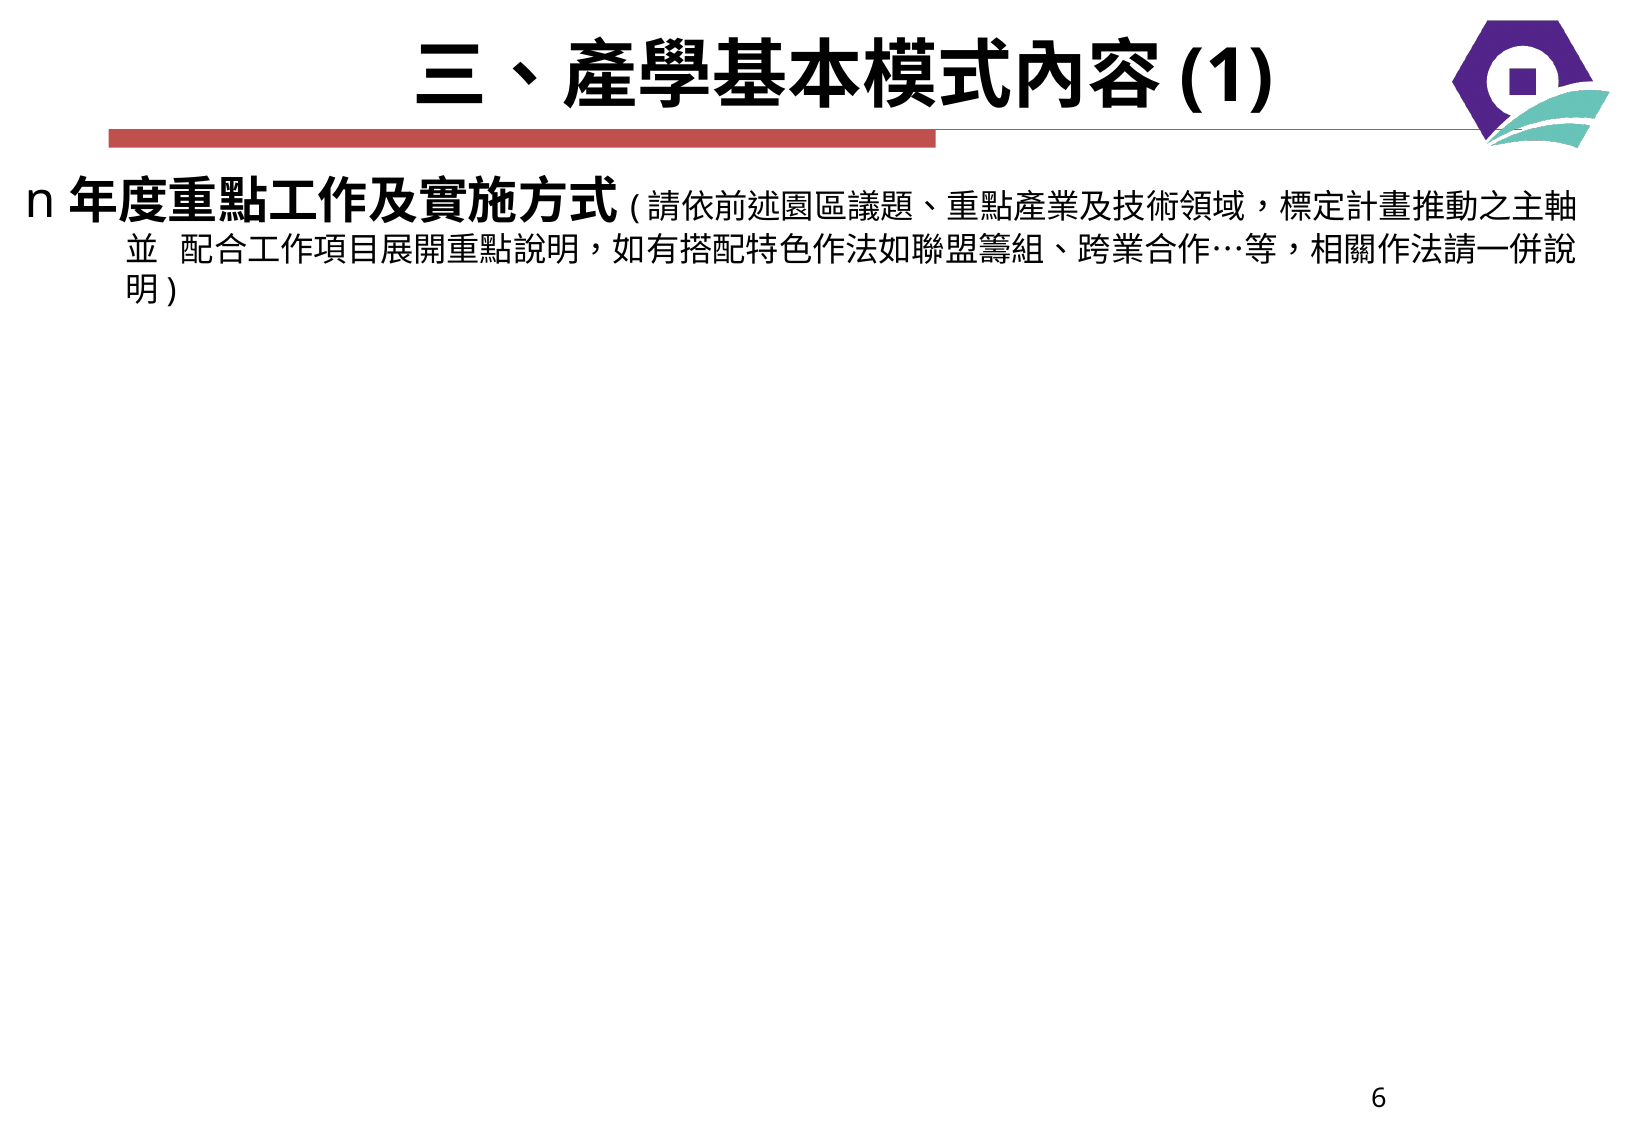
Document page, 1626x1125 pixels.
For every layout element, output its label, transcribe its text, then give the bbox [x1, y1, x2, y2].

text_box 年度重點工作及實施方式(請依前述園區議題、重點產業及技術領域，標定計畫推動之主軸並 配合工作項目展開重點說明，如有搭配特色作法如聯盟籌組、跨業合作…等，相關作法請一併說明) [10, 161, 1625, 316]
text_box 三、產學基本模式內容(1) [0, 18, 1625, 125]
